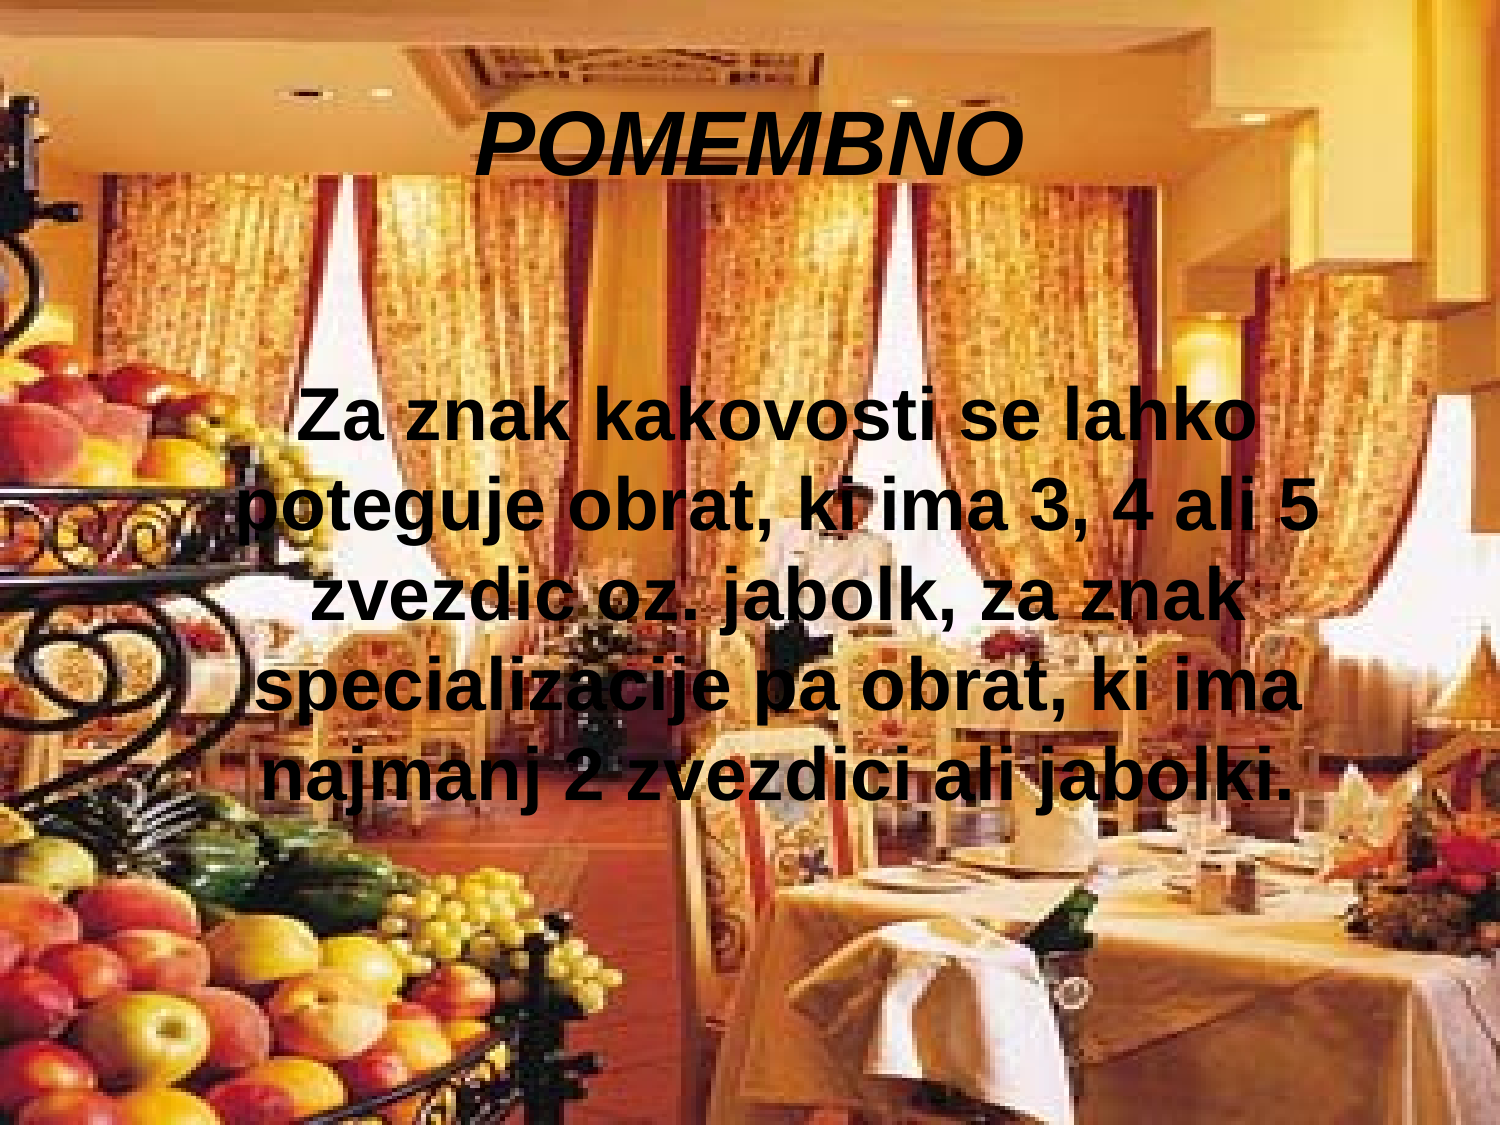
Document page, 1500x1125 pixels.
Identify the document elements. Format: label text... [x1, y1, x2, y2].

list Za znak kakovosti se lahko poteguje obrat, ki ima 3, 4 ali 5 zvezdic oz. jabolk, za znak specializacije pa obrat, ki ima najmanj 2 zvezdici ali jabolki. [75, 262, 1425, 1005]
title POMEMBNO [75, 45, 1425, 233]
picture [0, 0, 1500, 1125]
